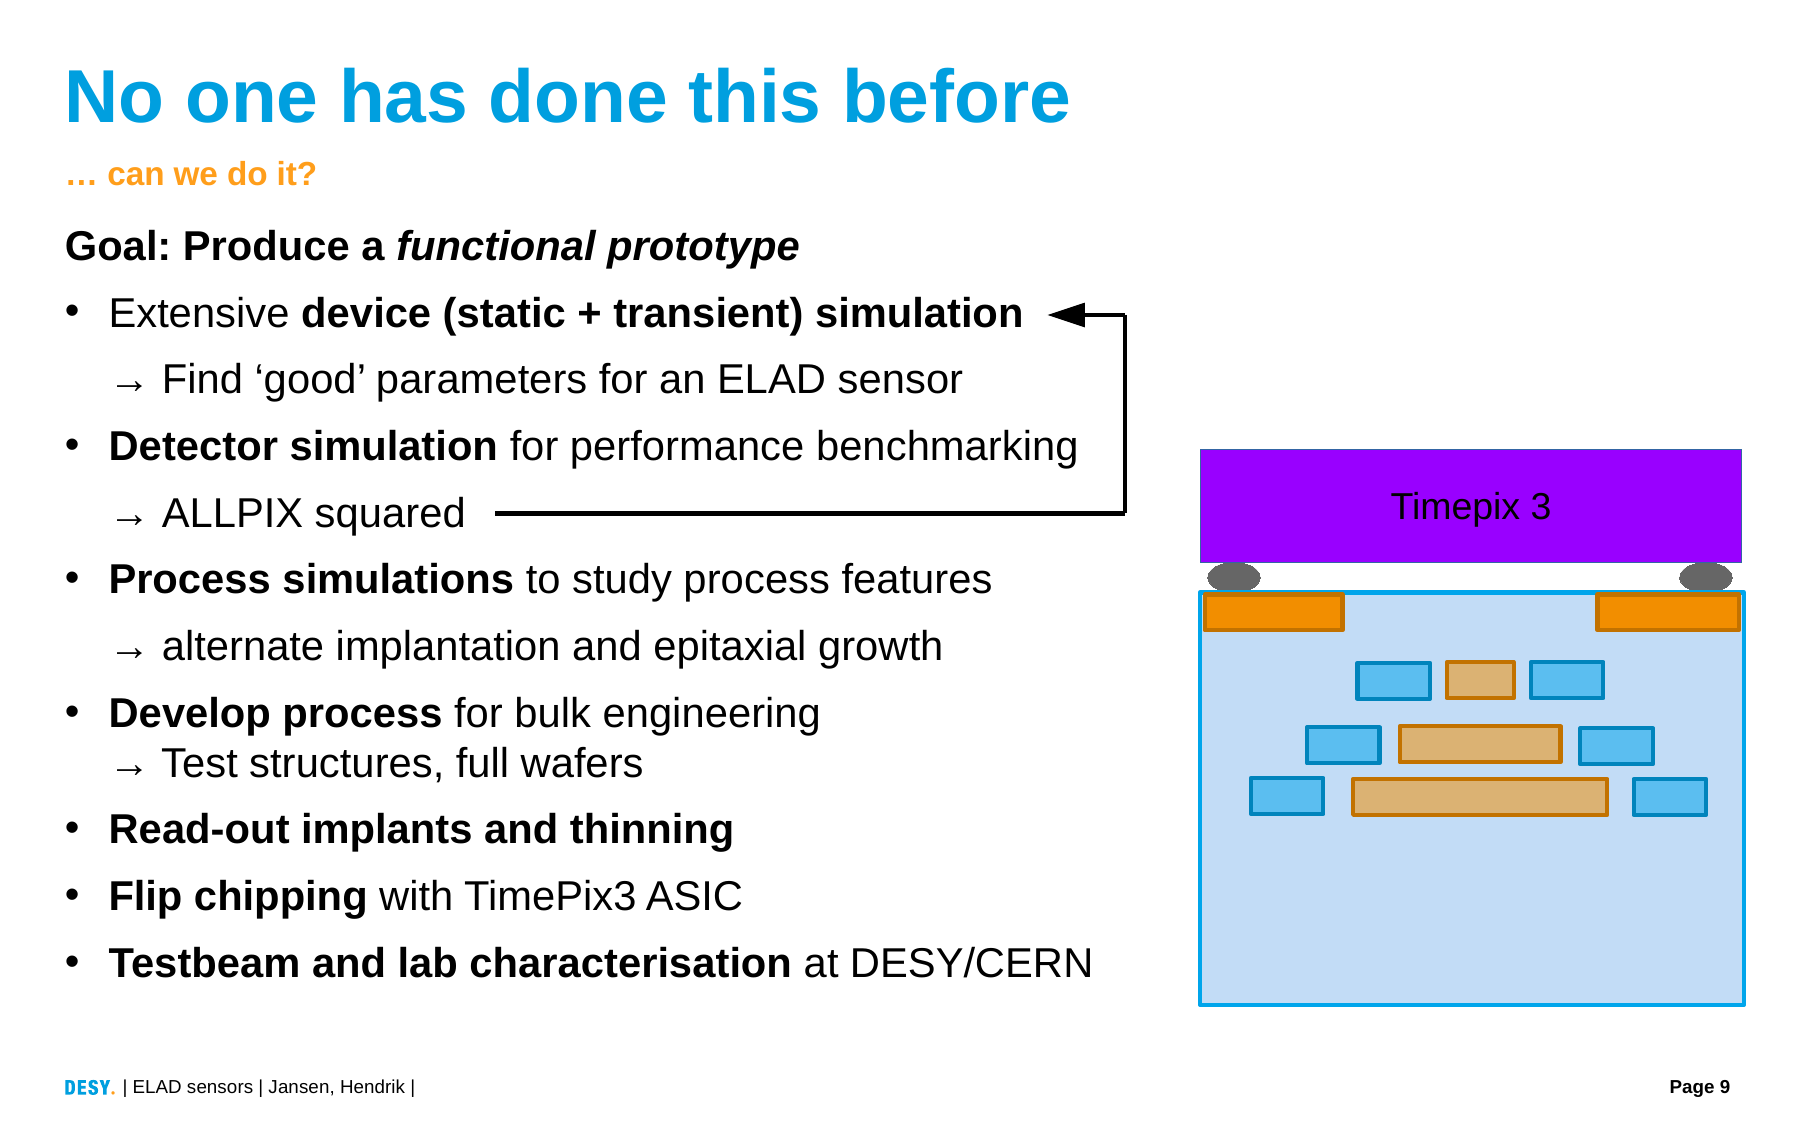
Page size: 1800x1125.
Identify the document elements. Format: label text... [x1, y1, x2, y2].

list … can we do it? [64, 151, 1437, 214]
title No one has done this before [64, 57, 1436, 132]
text_box [1200, 563, 1745, 1005]
list Goal: Produce a functional prototype Extensive device (static + transient) simulation → Find ‘good’ parameters for an ELAD sensor Detector simulation for performance benchmarking → ALLPIX squared Process simulations to study process features → alternate implantation and epitaxial growth Develop process for bulk engineering → Test structures, full wafers Read-out implants and thinning Flip chipping with TimePix3 ASIC Testbeam and lab characterisation at DESY/CERN [64, 218, 1463, 1041]
text_box Timepix 3 [1200, 449, 1742, 563]
